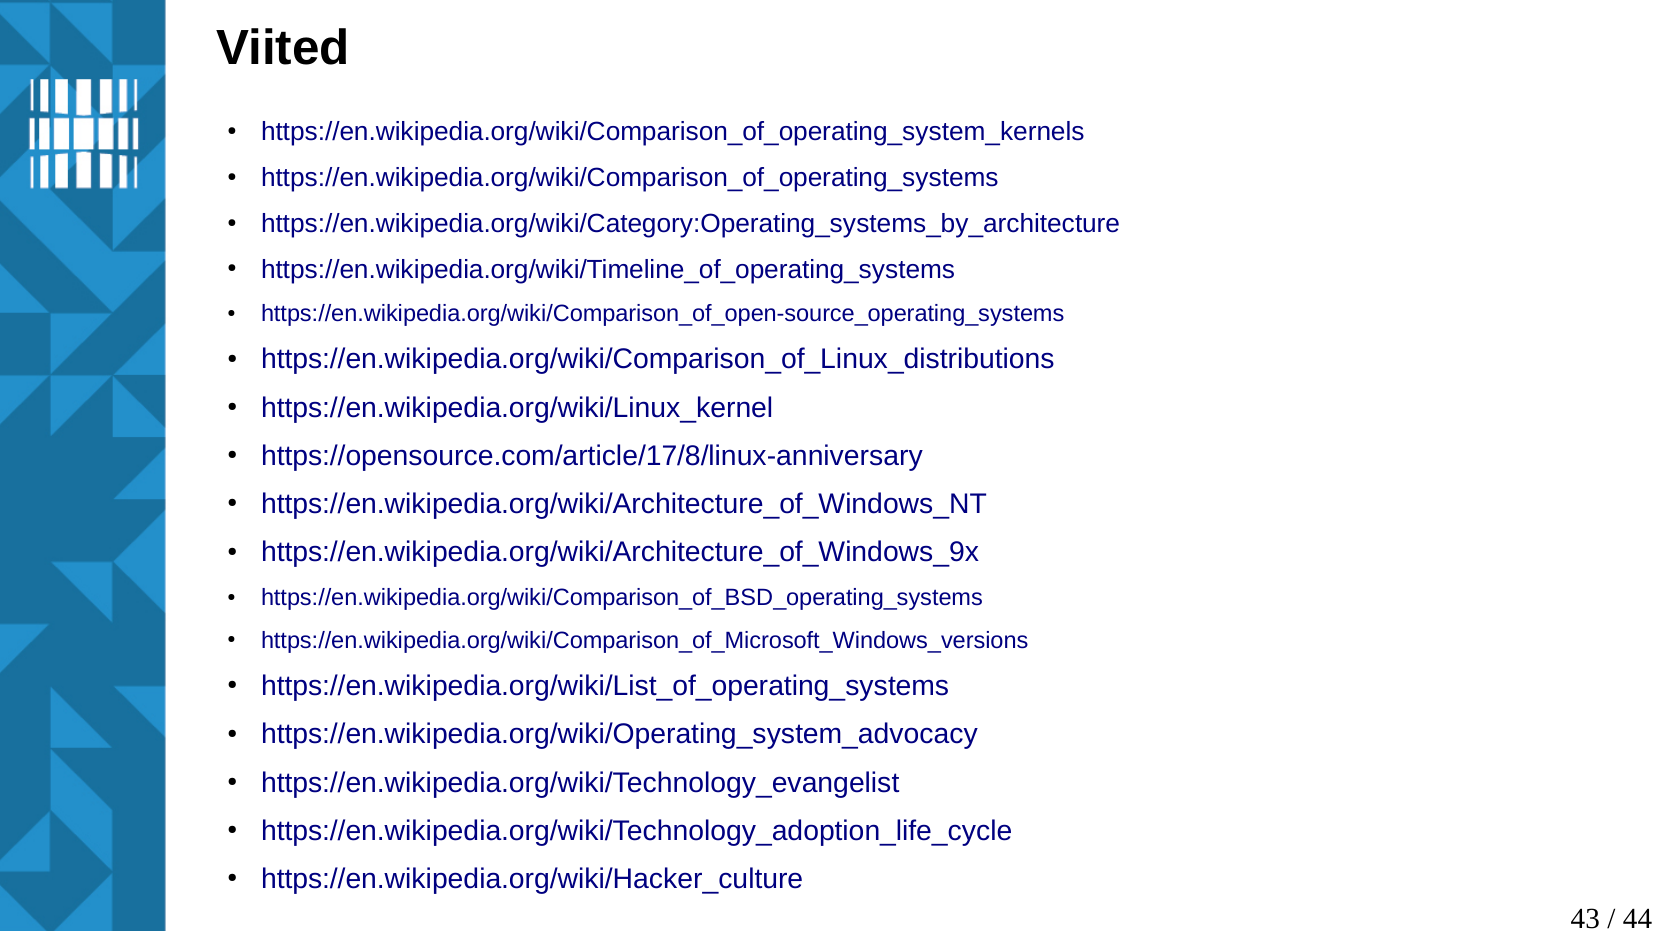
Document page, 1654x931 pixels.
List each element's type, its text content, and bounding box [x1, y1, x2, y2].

list https://en.wikipedia.org/wiki/Comparison_of_operating_system_kernels https://en.wikipedia.org/wiki/Comparison_of_operating_systems https://en.wikipedia.org/wiki/Category:Operating_systems_by_architecture https://en.wikipedia.org/wiki/Timeline_of_operating_systems https://en.wikipedia.org/wiki/Comparison_of_open-source_operating_systems https://en.wikipedia.org/wiki/Comparison_of_Linux_distributions https://en.wikipedia.org/wiki/Linux_kernel https://opensource.com/article/17/8/linux-anniversary https://en.wikipedia.org/wiki/Architecture_of_Windows_NT https://en.wikipedia.org/wiki/Architecture_of_Windows_9x https://en.wikipedia.org/wiki/Comparison_of_BSD_operating_systems https://en.wikipedia.org/wiki/Comparison_of_Microsoft_Windows_versions https://en.wikipedia.org/wiki/List_of_operating_systems https://en.wikipedia.org/wiki/Operating_system_advocacy https://en.wikipedia.org/wiki/Technology_evangelist https://en.wikipedia.org/wiki/Technology_adoption_life_cycle https://en.wikipedia.org/wiki/Hacker_culture [216, 116, 1536, 897]
title Viited [216, 10, 1483, 86]
